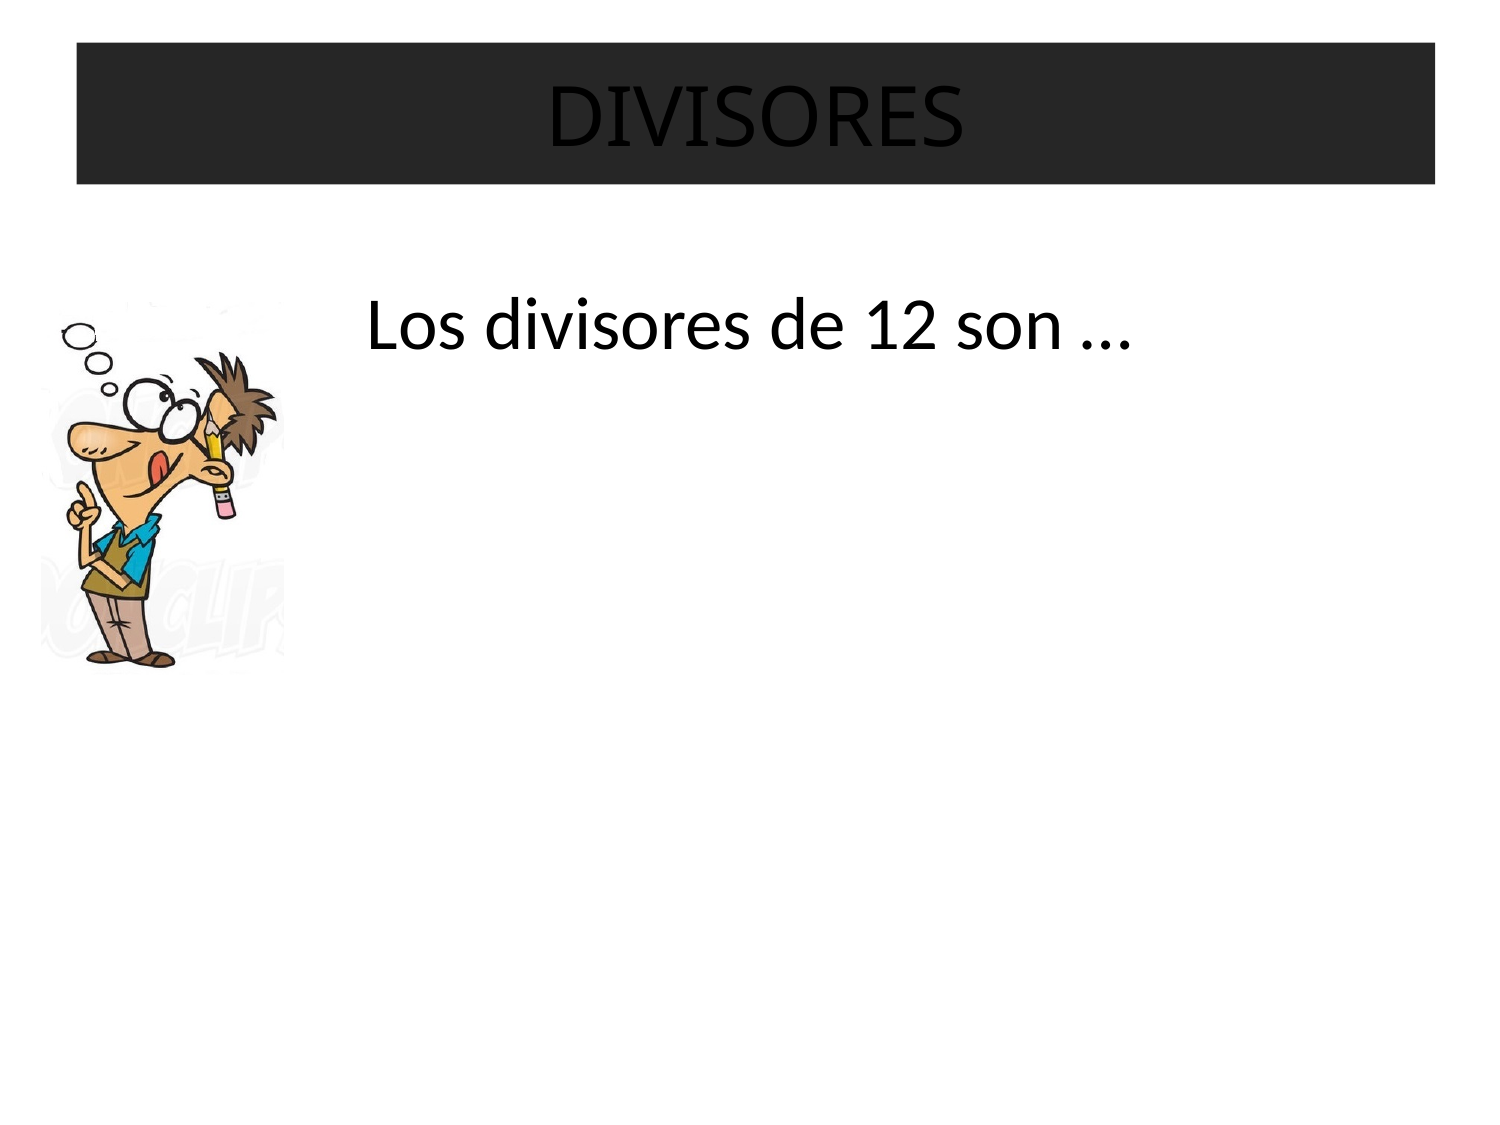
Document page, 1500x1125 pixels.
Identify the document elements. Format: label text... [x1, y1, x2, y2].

text_box Los divisores de 12 son … [100, 267, 1400, 409]
text_box DIVISORES [76, 42, 1436, 185]
picture [41, 302, 284, 676]
